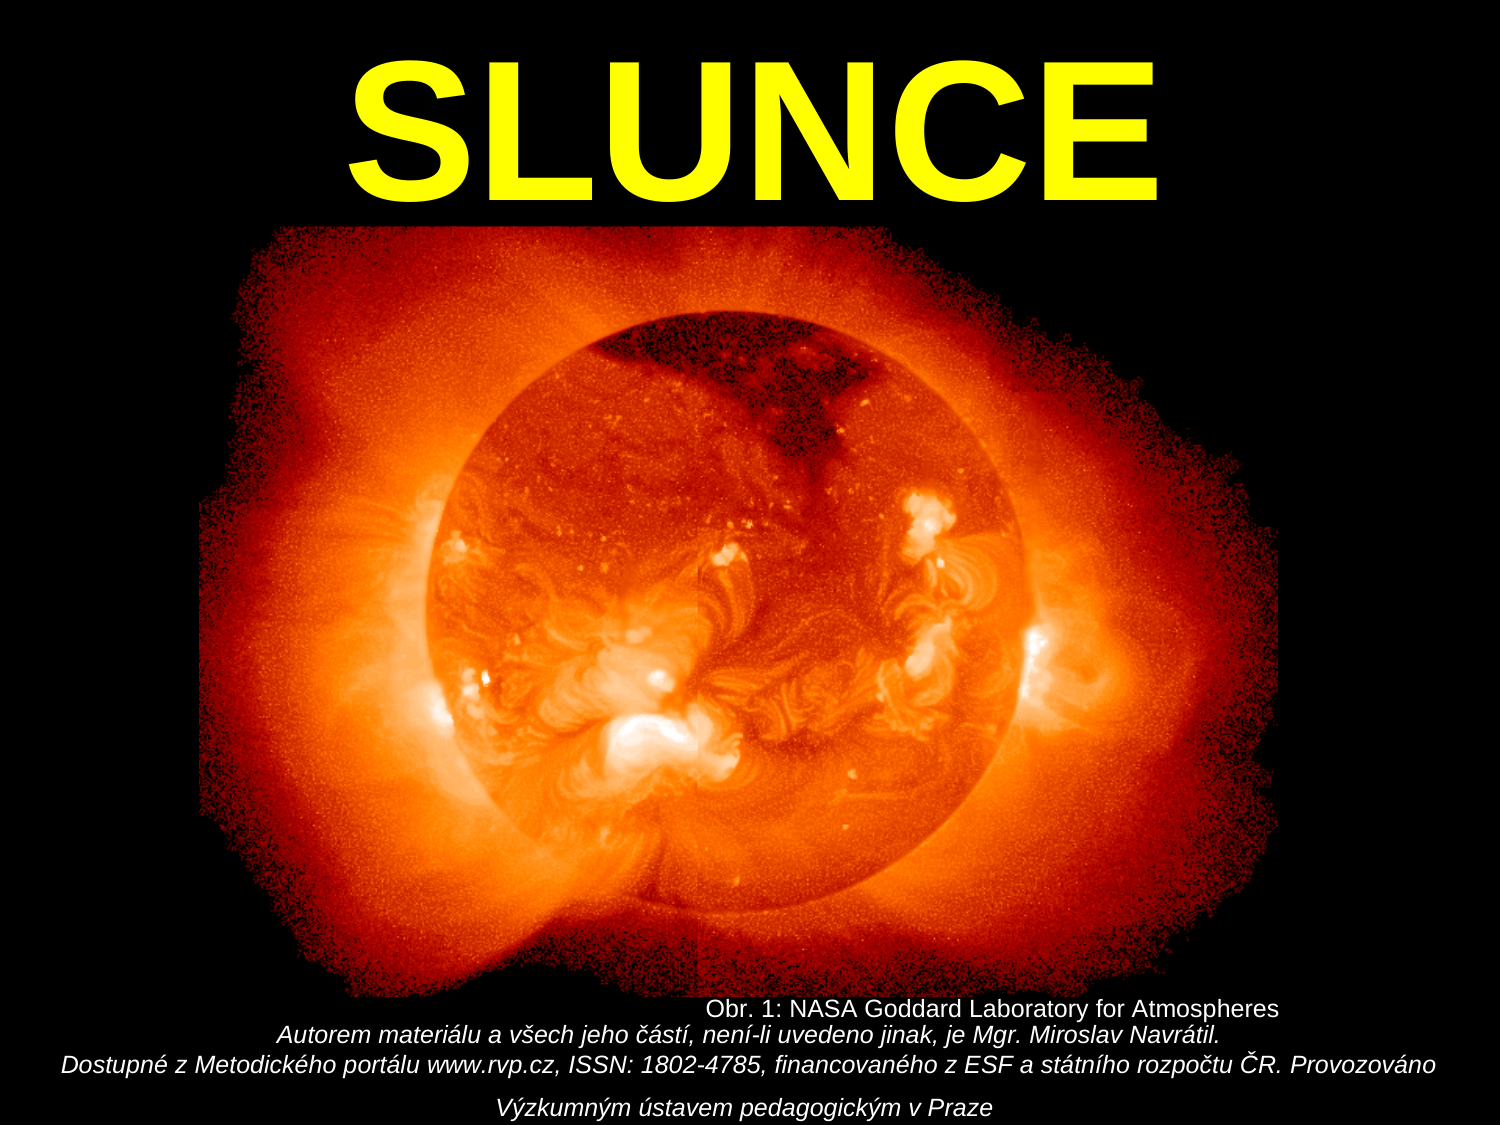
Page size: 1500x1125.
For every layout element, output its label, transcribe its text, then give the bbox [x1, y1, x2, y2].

picture [199, 222, 1278, 997]
text_box Obr. 1: NASA Goddard Laboratory for Atmospheres [690, 984, 1296, 1011]
title SLUNCE [117, 0, 1393, 249]
text_box Autorem materiálu a všech jeho částí, není-li uvedeno jinak, je Mgr. Miroslav Navrátil. Dostupné z Metodického portálu www.rvp.cz, ISSN: 1802-4785, financovaného z ESF a státního rozpočtu ČR. Provozováno Výzkumným ústavem pedagogickým v Praze [0, 1011, 1500, 1125]
